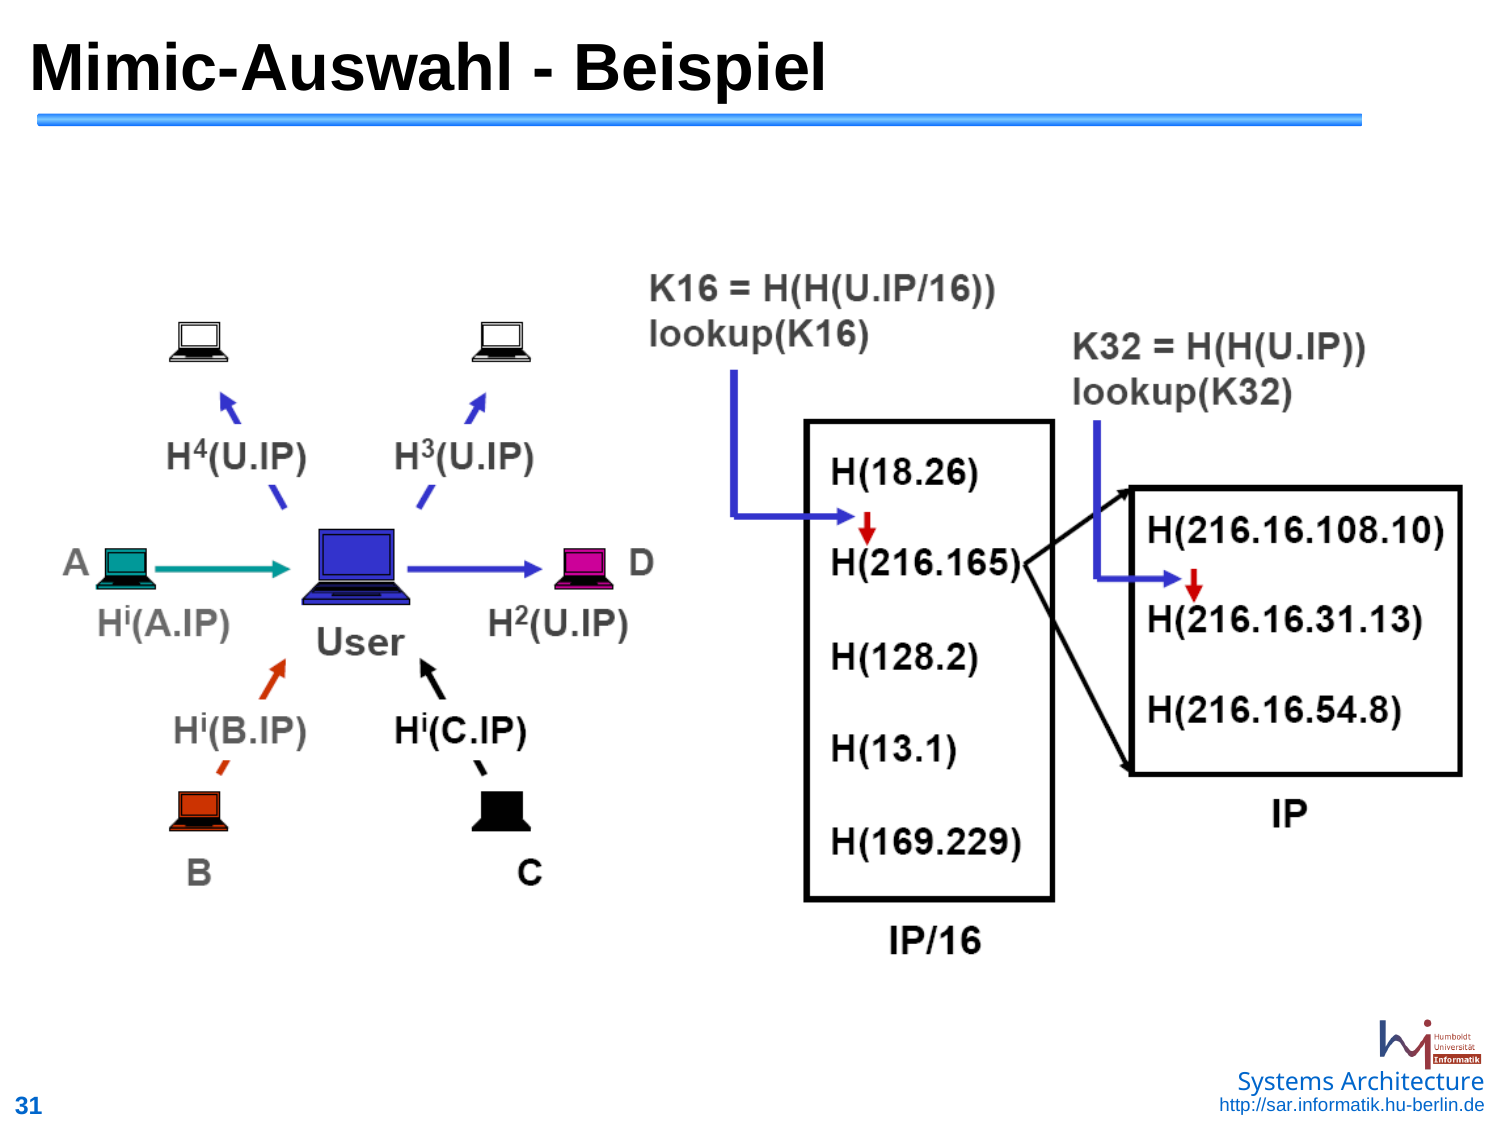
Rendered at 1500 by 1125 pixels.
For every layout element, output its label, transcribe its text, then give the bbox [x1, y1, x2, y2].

picture [1376, 1016, 1483, 1071]
title Mimic-Auswahl - Beispiel [29, 19, 1500, 115]
picture [29, 260, 1493, 975]
